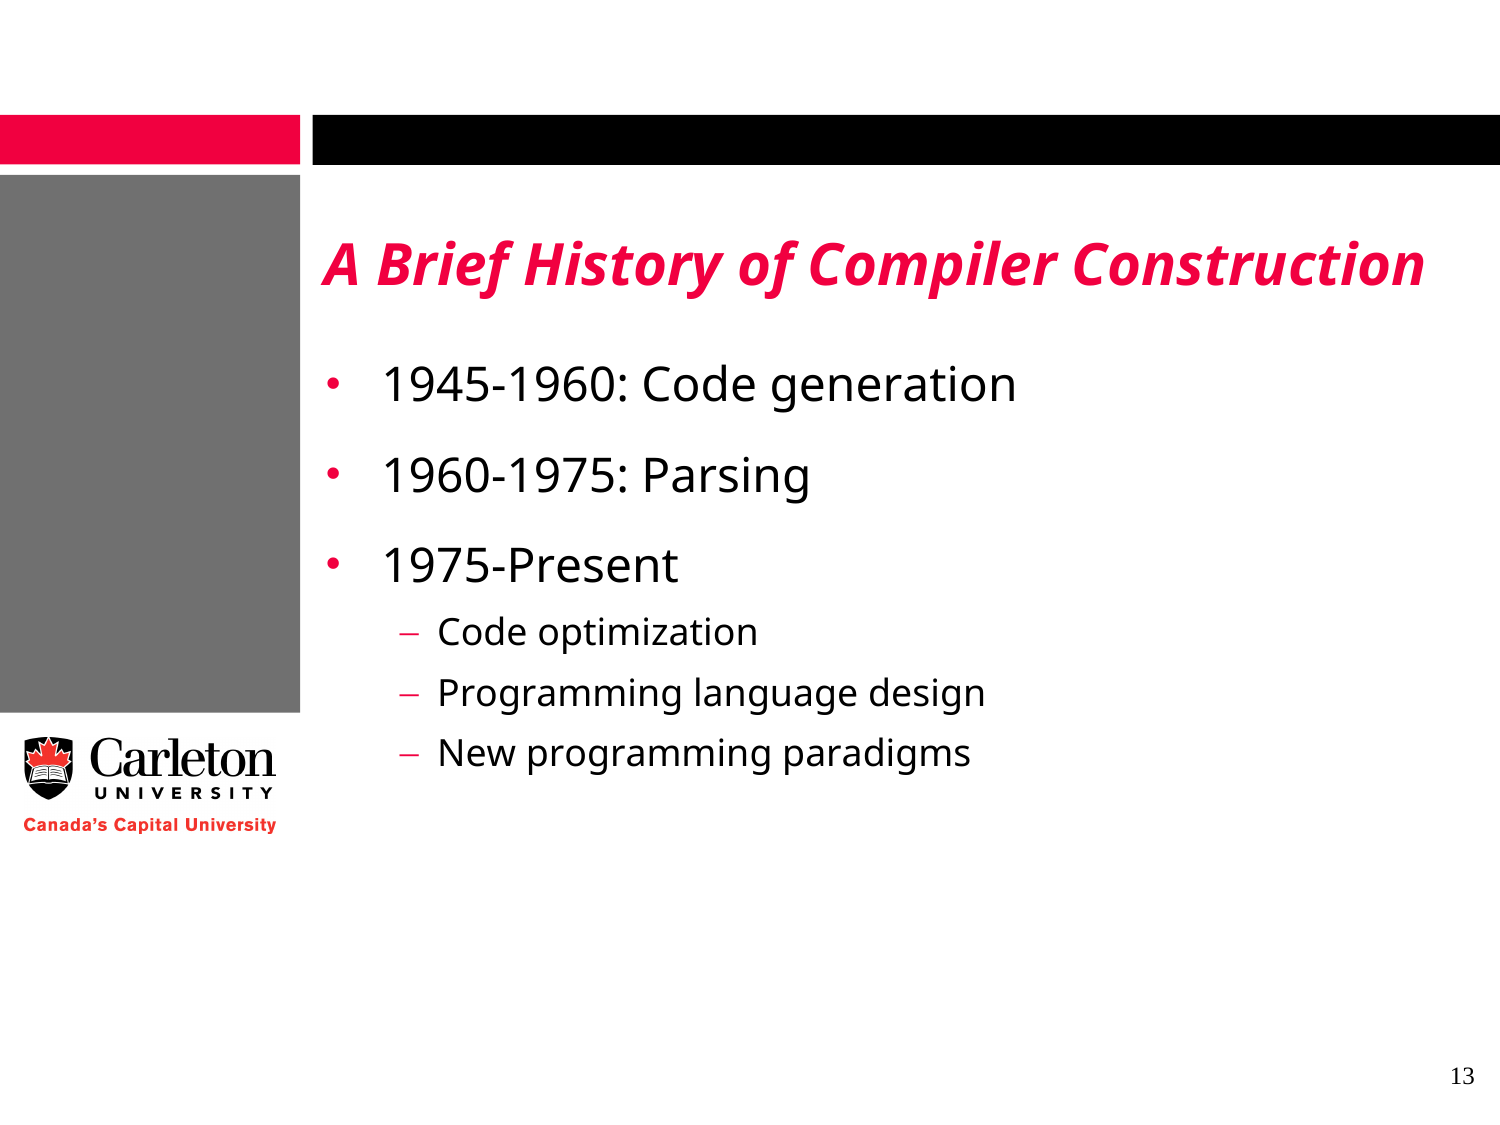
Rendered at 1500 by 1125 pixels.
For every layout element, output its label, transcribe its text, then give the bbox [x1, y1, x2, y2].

list 1945-1960: Code generation 1960-1975: Parsing 1975-Present Code optimization Programming language design New programming paradigms [324, 337, 1450, 1036]
title A Brief History of Compiler Construction [324, 194, 1450, 331]
picture [24, 737, 276, 834]
